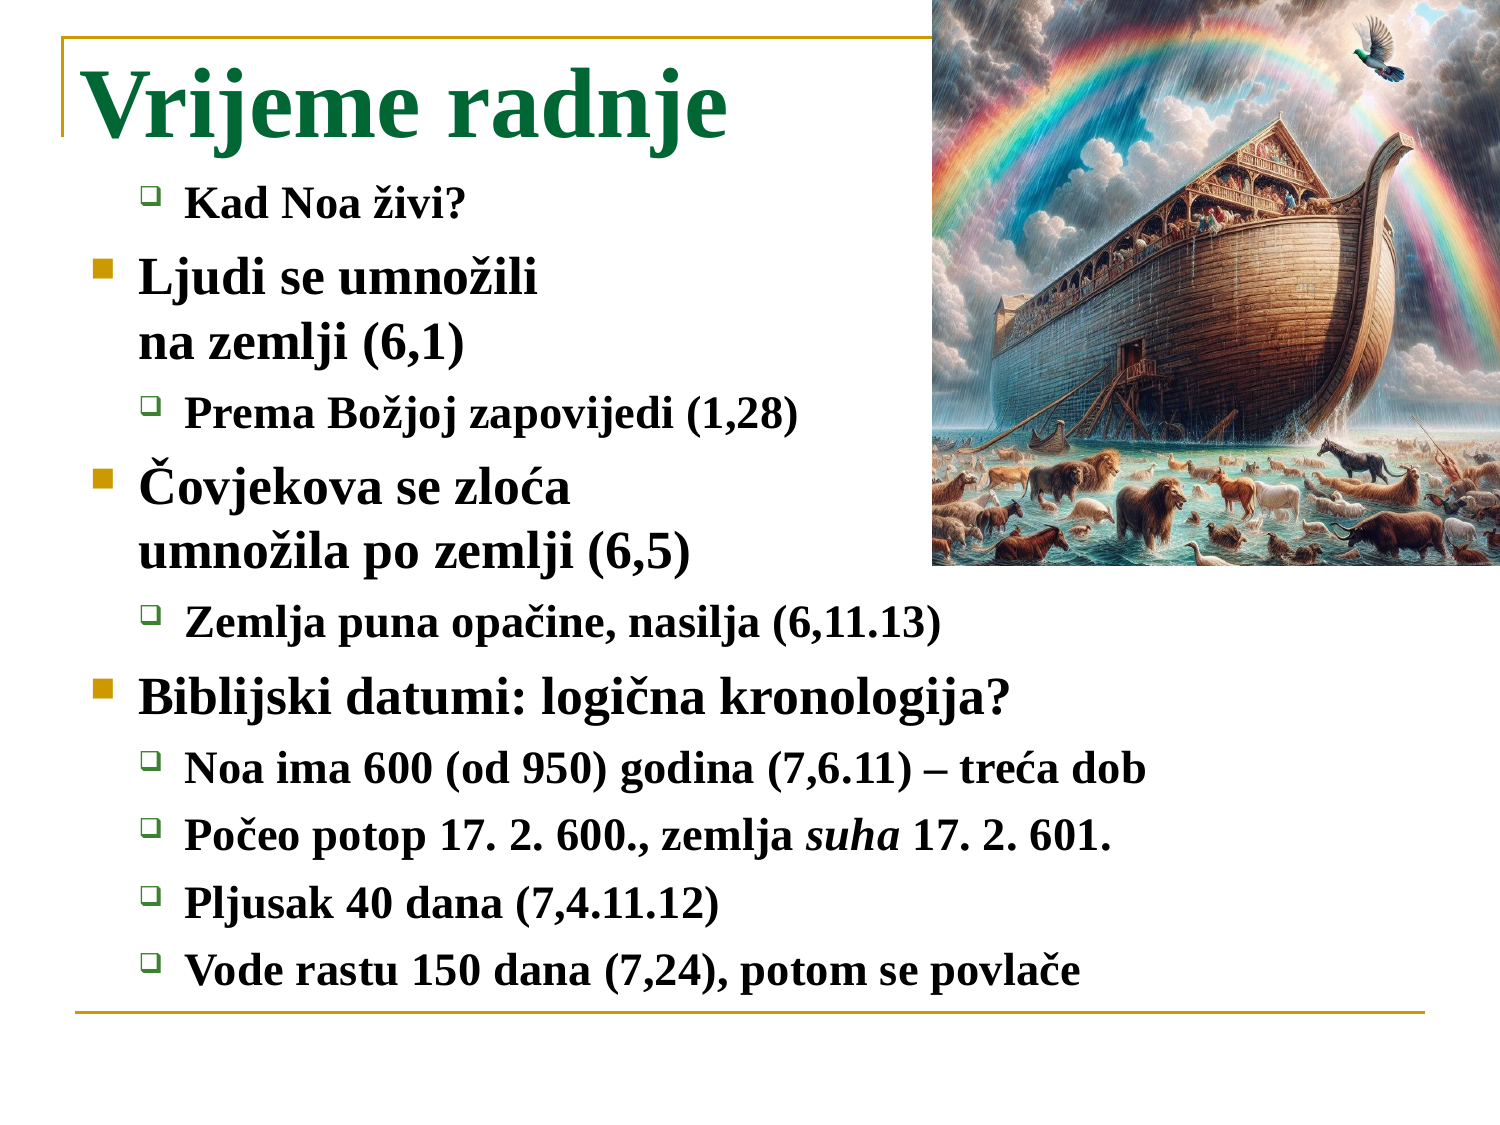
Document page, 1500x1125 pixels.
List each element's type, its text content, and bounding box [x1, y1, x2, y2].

title Vrijeme radnje [64, 29, 932, 217]
list Kad Noa živi? Ljudi se umnožili na zemlji (6,1) Prema Božjoj zapovijedi (1,28) Čovjekova se zloća umnožila po zemlji (6,5) Zemlja puna opačine, nasilja (6,11.13) Biblijski datumi: logična kronologija? Noa ima 600 (od 950) godina (7,6.11) – treća dob Počeo potop 17. 2. 600., zemlja suha 17. 2. 601. Pljusak 40 dana (7,4.11.12) Vode rastu 150 dana (7,24), potom se povlače [74, 164, 1415, 1006]
picture [932, 0, 1500, 566]
